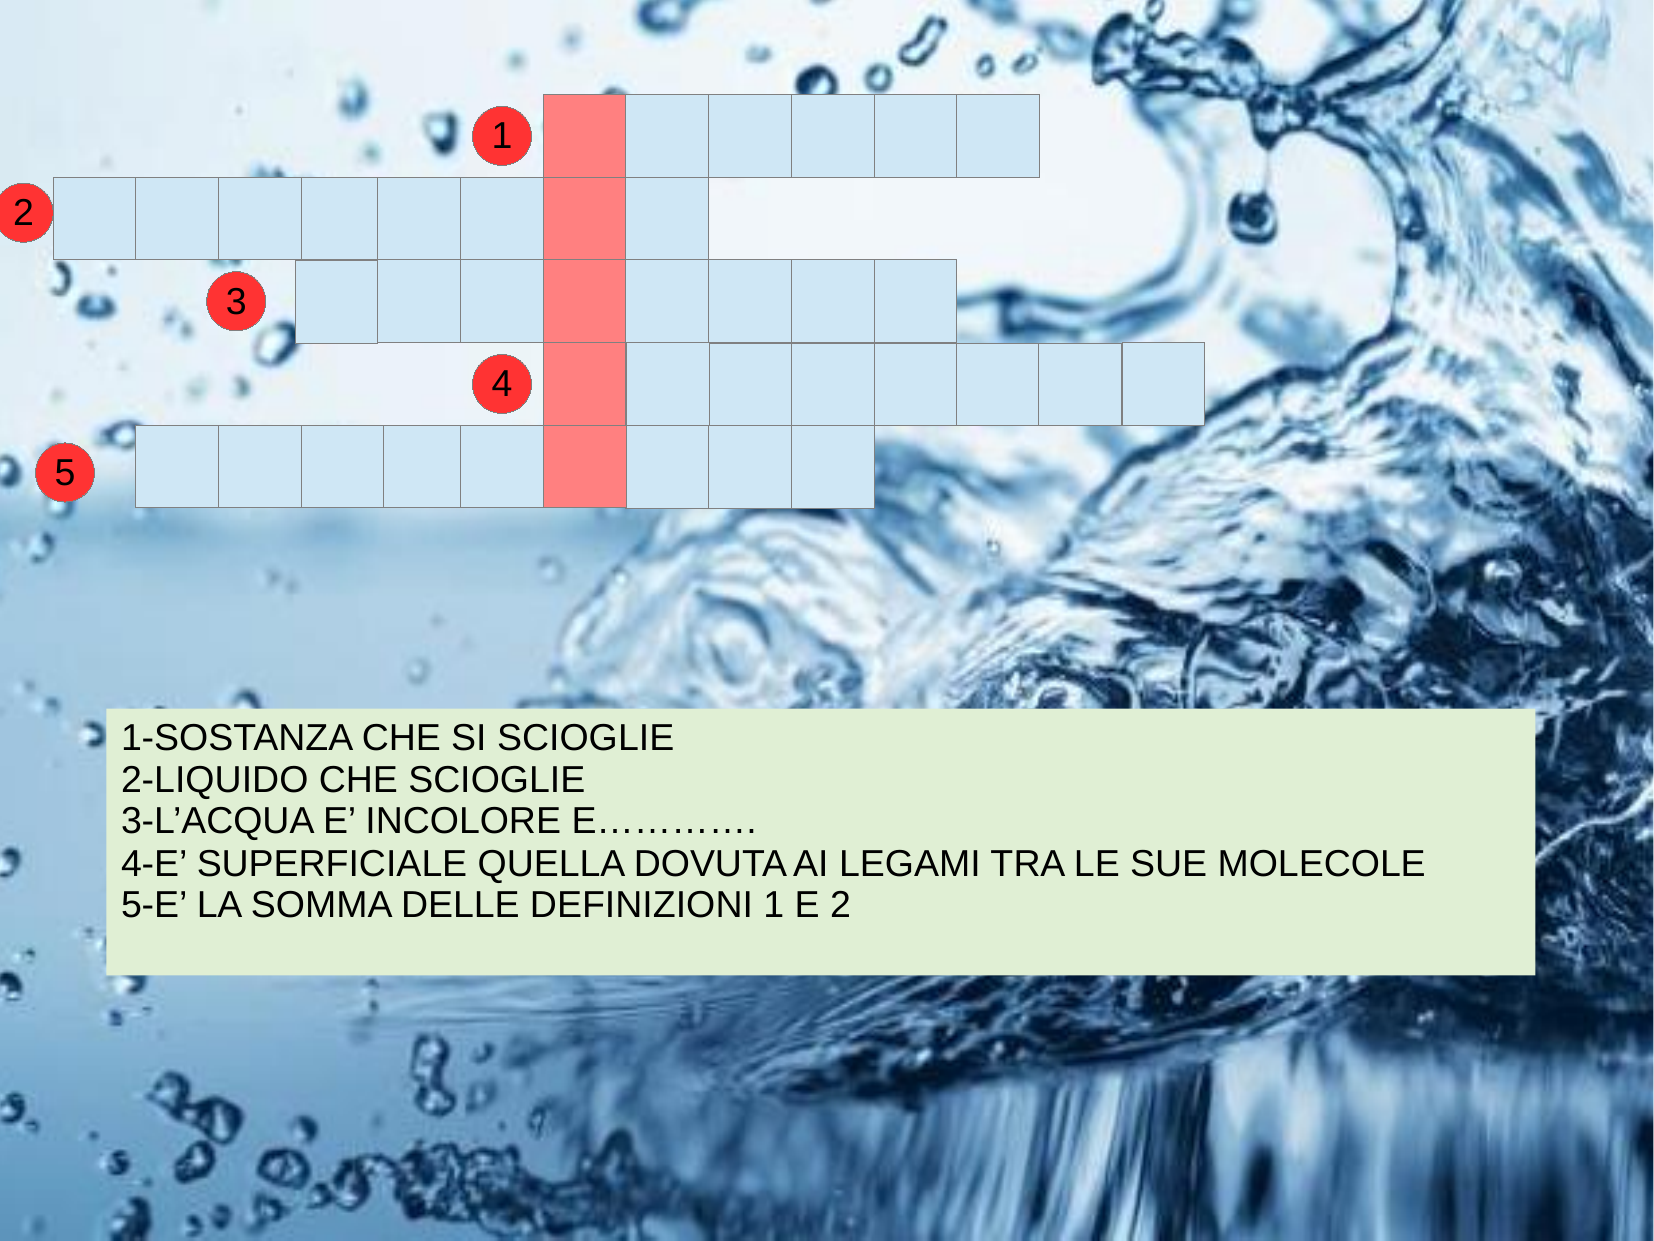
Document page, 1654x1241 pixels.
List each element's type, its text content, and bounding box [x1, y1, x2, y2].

text_box 5 [35, 442, 95, 503]
text_box [1393, 153, 1571, 225]
text_box 1 [472, 106, 532, 166]
text_box [53, 94, 1205, 509]
text_box 4 [472, 354, 532, 414]
text_box 3 [206, 271, 266, 331]
text_box 2 [0, 183, 54, 243]
text_box 1-SOSTANZA CHE SI SCIOGLIE 2-LIQUIDO CHE SCIOGLIE 3-L’ACQUA E’ INCOLORE E…………. 4-E’ SUPERFICIALE QUELLA DOVUTA AI LEGAMI TRA LE SUE MOLECOLE 5-E’ LA SOMMA DELLE DEFINIZIONI 1 E 2 [106, 708, 1536, 976]
picture [0, 0, 1654, 1241]
